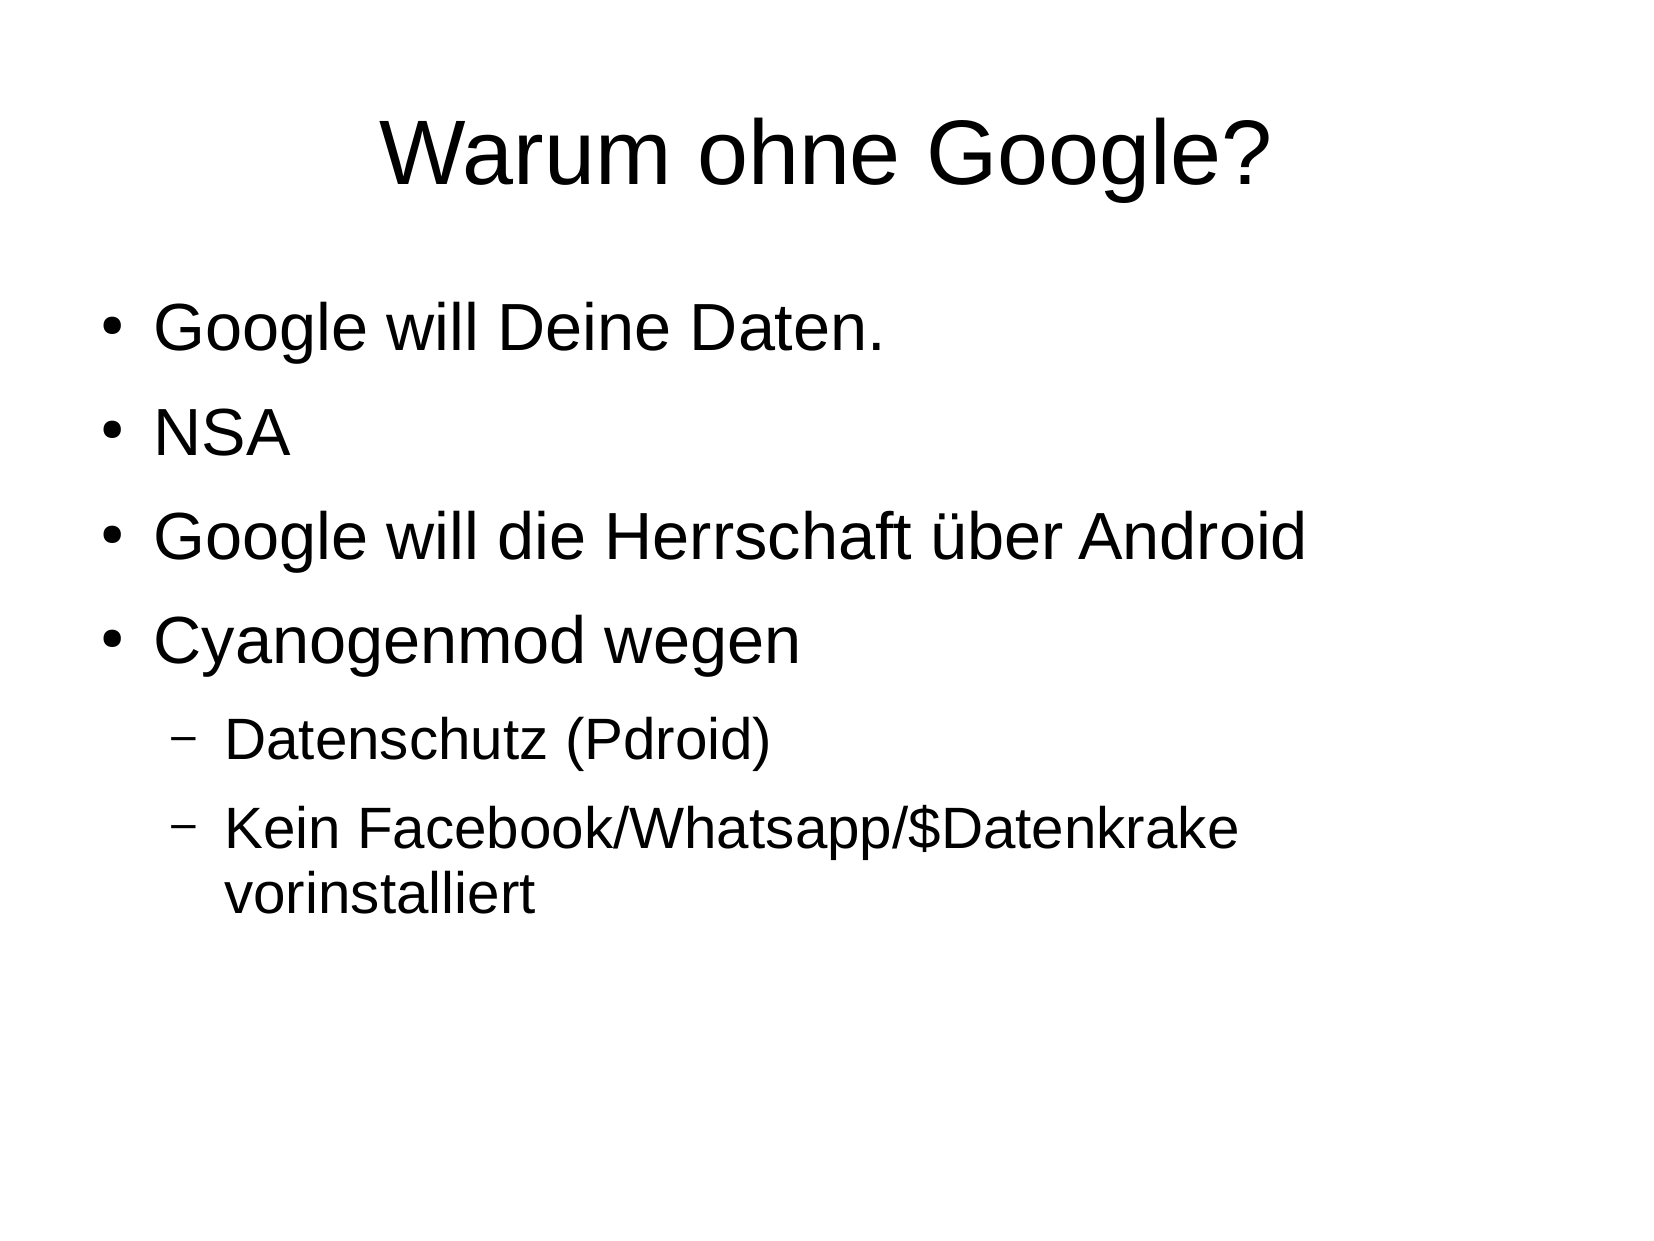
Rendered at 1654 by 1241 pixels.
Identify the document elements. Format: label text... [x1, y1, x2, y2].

title Warum ohne Google? [82, 49, 1571, 257]
list Google will Deine Daten. NSA Google will die Herrschaft über Android Cyanogenmod wegen Datenschutz (Pdroid) Kein Facebook/Whatsapp/$Datenkrake vorinstalliert [82, 290, 1538, 1010]
